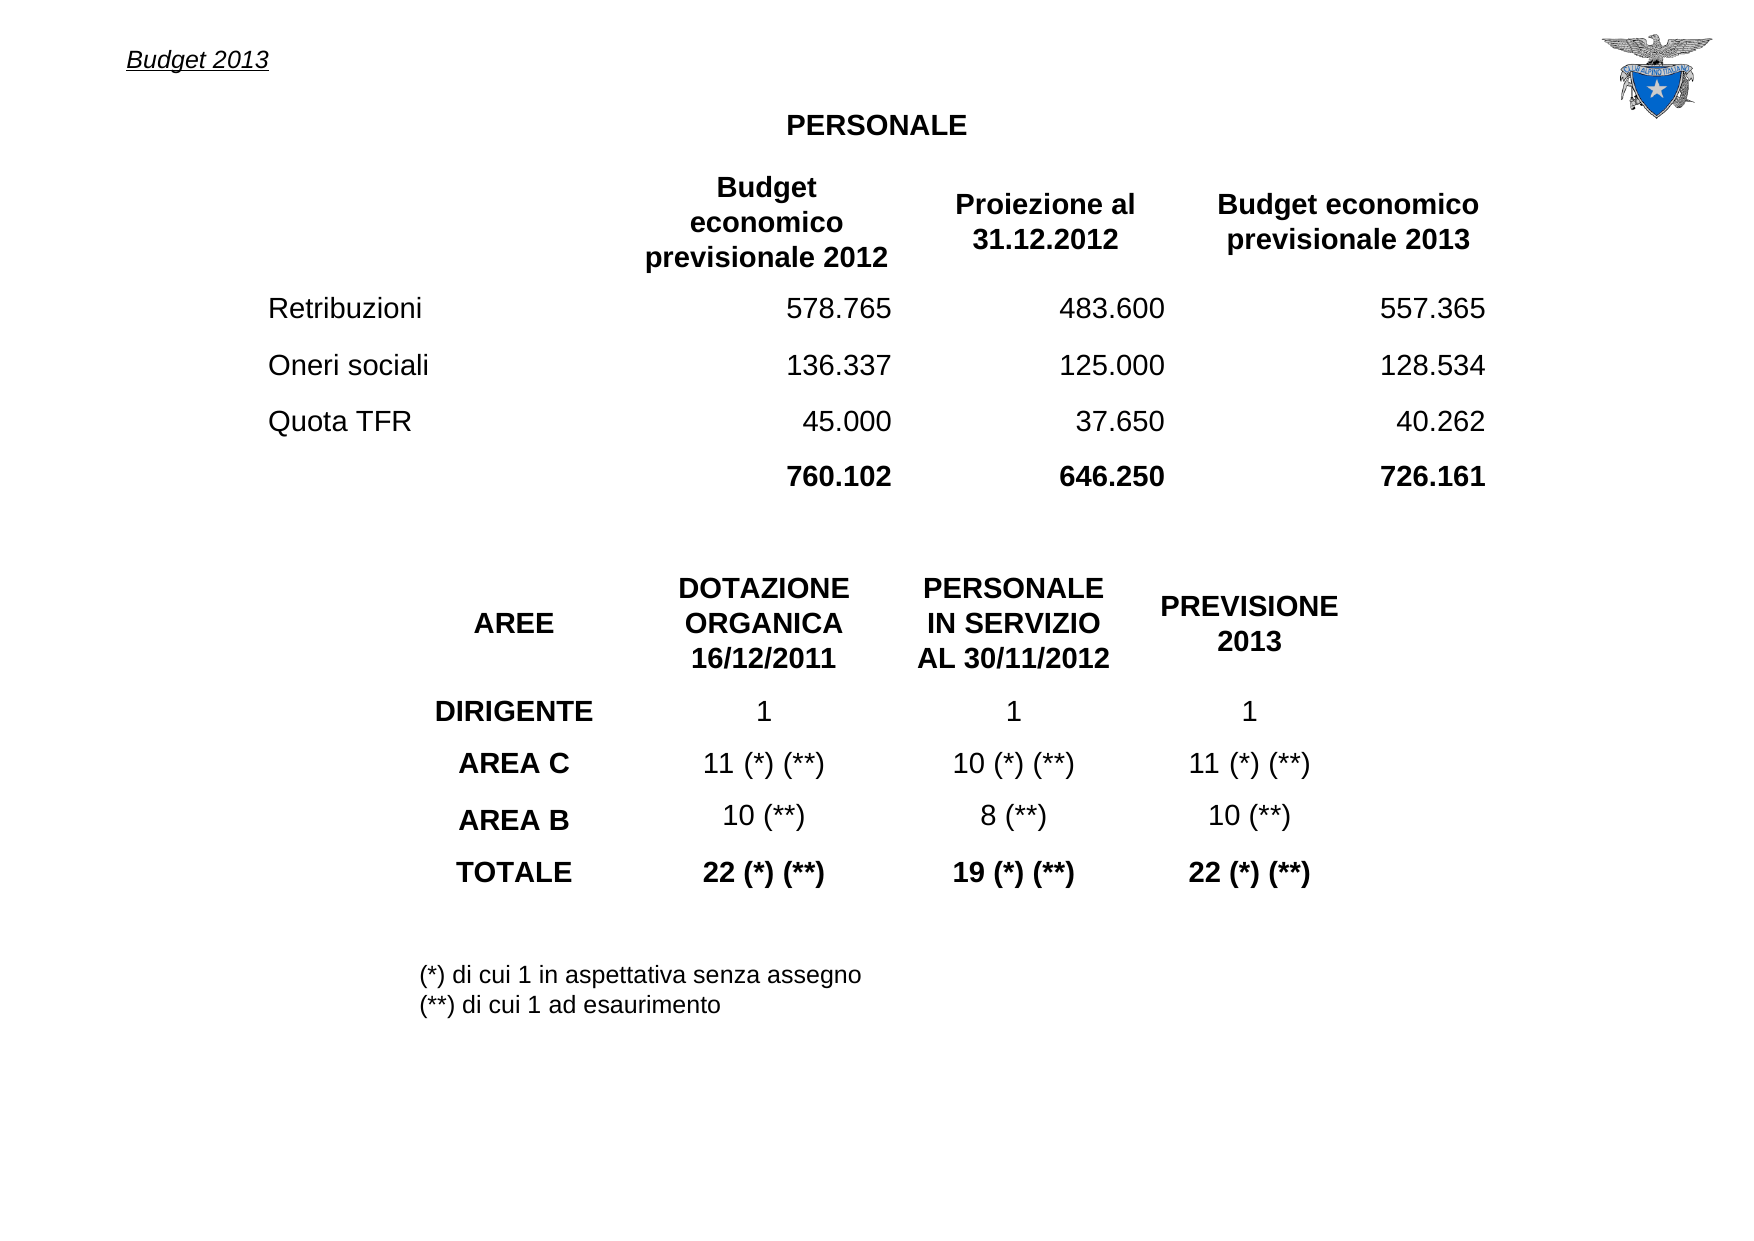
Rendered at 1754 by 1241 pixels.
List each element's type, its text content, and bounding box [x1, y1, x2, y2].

table_cell 37.650 [909, 394, 1182, 446]
table_cell [251, 446, 613, 503]
table_cell 136.337 [613, 333, 909, 394]
table_cell 10 (*) (**) [893, 735, 1135, 788]
text_box (*) di cui 1 in aspettativa senza assegno (**) di cui 1 ad esaurimento [404, 950, 1102, 1027]
table_cell 8 (**) [893, 788, 1135, 845]
table_cell 22 (*) (**) [1135, 845, 1364, 897]
table_cell 1 [636, 683, 893, 735]
table_cell 646.250 [909, 446, 1182, 503]
table_cell Proiezione al 31.12.2012 [909, 160, 1182, 281]
table_cell 483.600 [909, 281, 1182, 333]
table_cell 578.765 [613, 281, 909, 333]
table_header AREE [393, 561, 636, 683]
table_cell Quota TFR [251, 394, 613, 446]
text_box Budget 2013 [50, 35, 346, 81]
table_cell AREA B [393, 788, 636, 845]
table_cell Budget economico previsionale 2013 [1182, 160, 1503, 281]
table_cell 45.000 [613, 394, 909, 446]
table_cell TOTALE [393, 845, 636, 897]
table_header PERSONALE [251, 89, 1503, 160]
table_cell 40.262 [1182, 394, 1503, 446]
table_cell DIRIGENTE [393, 683, 636, 735]
table_header PREVISIONE 2013 [1135, 561, 1364, 683]
table_cell Retribuzioni [251, 281, 613, 333]
table_cell 760.102 [613, 446, 909, 503]
table_cell Budget economico previsionale 2012 [613, 160, 909, 281]
table_header DOTAZIONE ORGANICA 16/12/2011 [636, 561, 893, 683]
table_cell 11 (*) (**) [636, 735, 893, 788]
table_cell 10 (**) [636, 788, 893, 845]
table_cell 1 [1135, 683, 1364, 735]
table_cell 22 (*) (**) [636, 845, 893, 897]
table_cell Oneri sociali [251, 333, 613, 394]
table_header PERSONALE IN SERVIZIO AL 30/11/2012 [893, 561, 1135, 683]
table_cell 557.365 [1182, 281, 1503, 333]
table_cell 125.000 [909, 333, 1182, 394]
table_cell 128.534 [1182, 333, 1503, 394]
picture [1597, 29, 1718, 128]
table_cell 726.161 [1182, 446, 1503, 503]
table_cell 11 (*) (**) [1135, 735, 1364, 788]
table_cell 19 (*) (**) [893, 845, 1135, 897]
table_cell 1 [893, 683, 1135, 735]
table_cell [251, 160, 613, 281]
table_cell AREA C [393, 735, 636, 788]
table_cell 10 (**) [1135, 788, 1364, 845]
